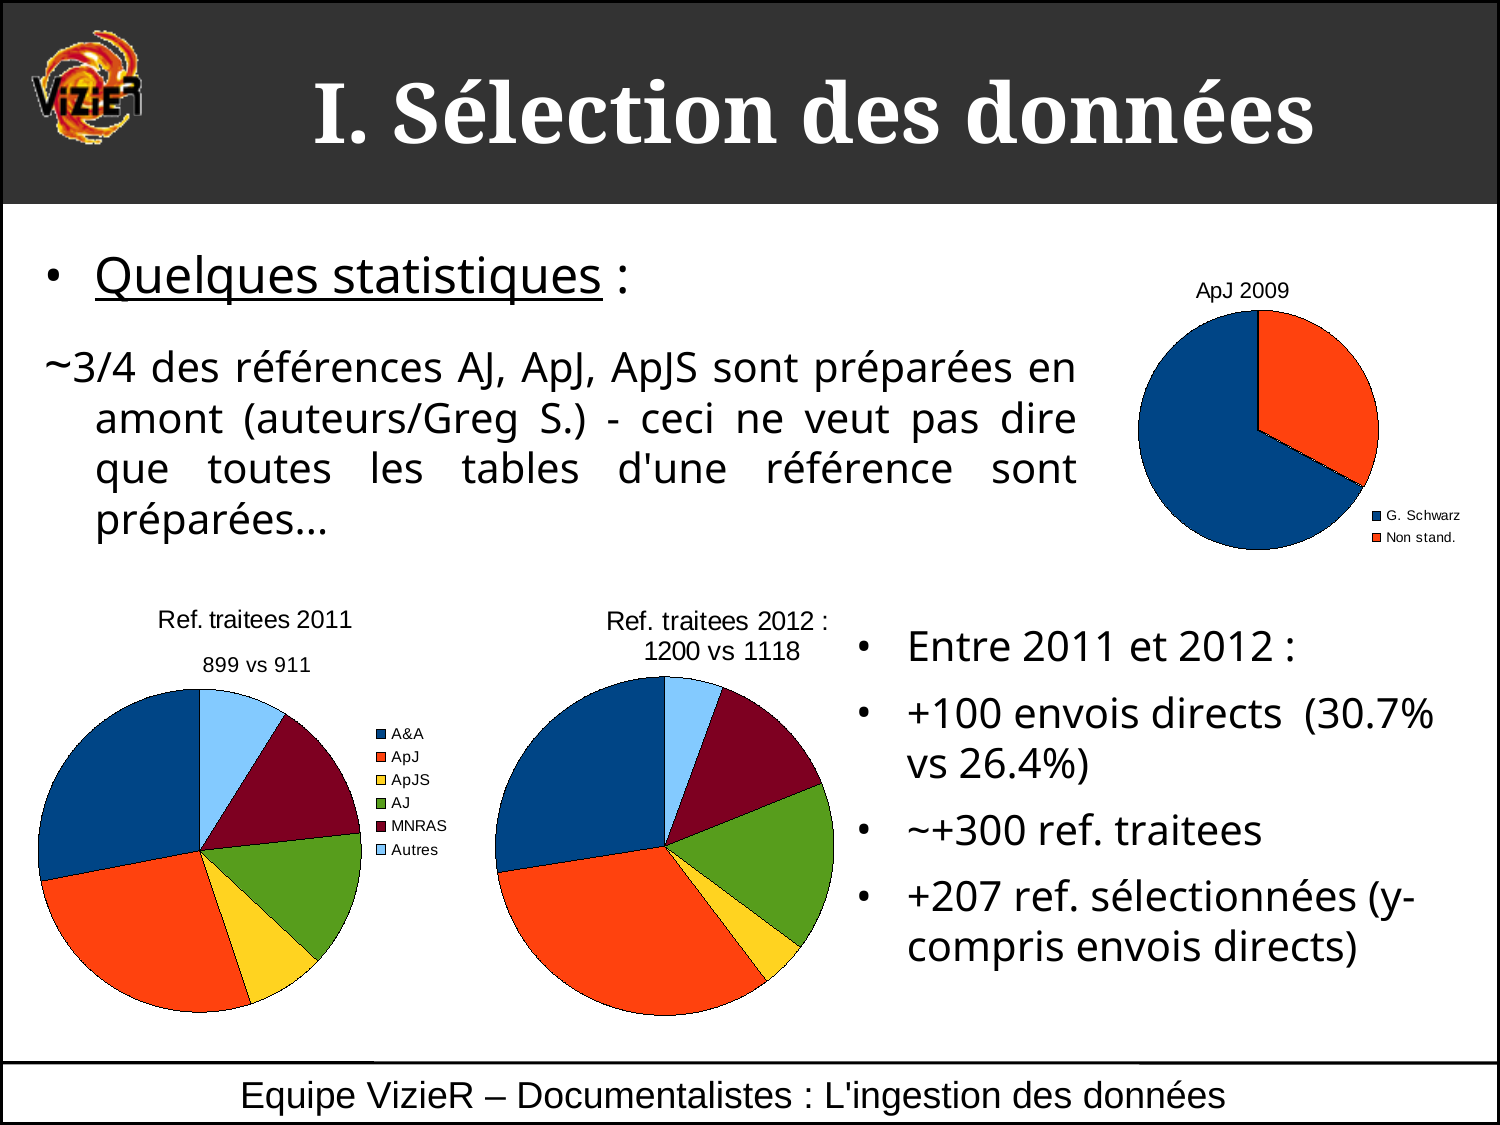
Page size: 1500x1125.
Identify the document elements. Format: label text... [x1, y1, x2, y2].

chart [29, 590, 975, 1034]
chart [1093, 265, 1477, 561]
title I. Sélection des données [206, 13, 1423, 207]
picture [29, 29, 148, 148]
text_box Entre 2011 et 2012 : +100 envois directs (30.7% vs 26.4%)‏ ~+300 ref. traitees +207 ref. sélectionnées (y-compris envois directs)‏ [856, 620, 1477, 1004]
list Quelques statistiques : ~3/4 des références AJ, ApJ, ApJS sont préparées en amont (auteurs/Greg S.) - ceci ne veut pas dire que toutes les tables d'une référence sont préparées... [29, 236, 1093, 620]
